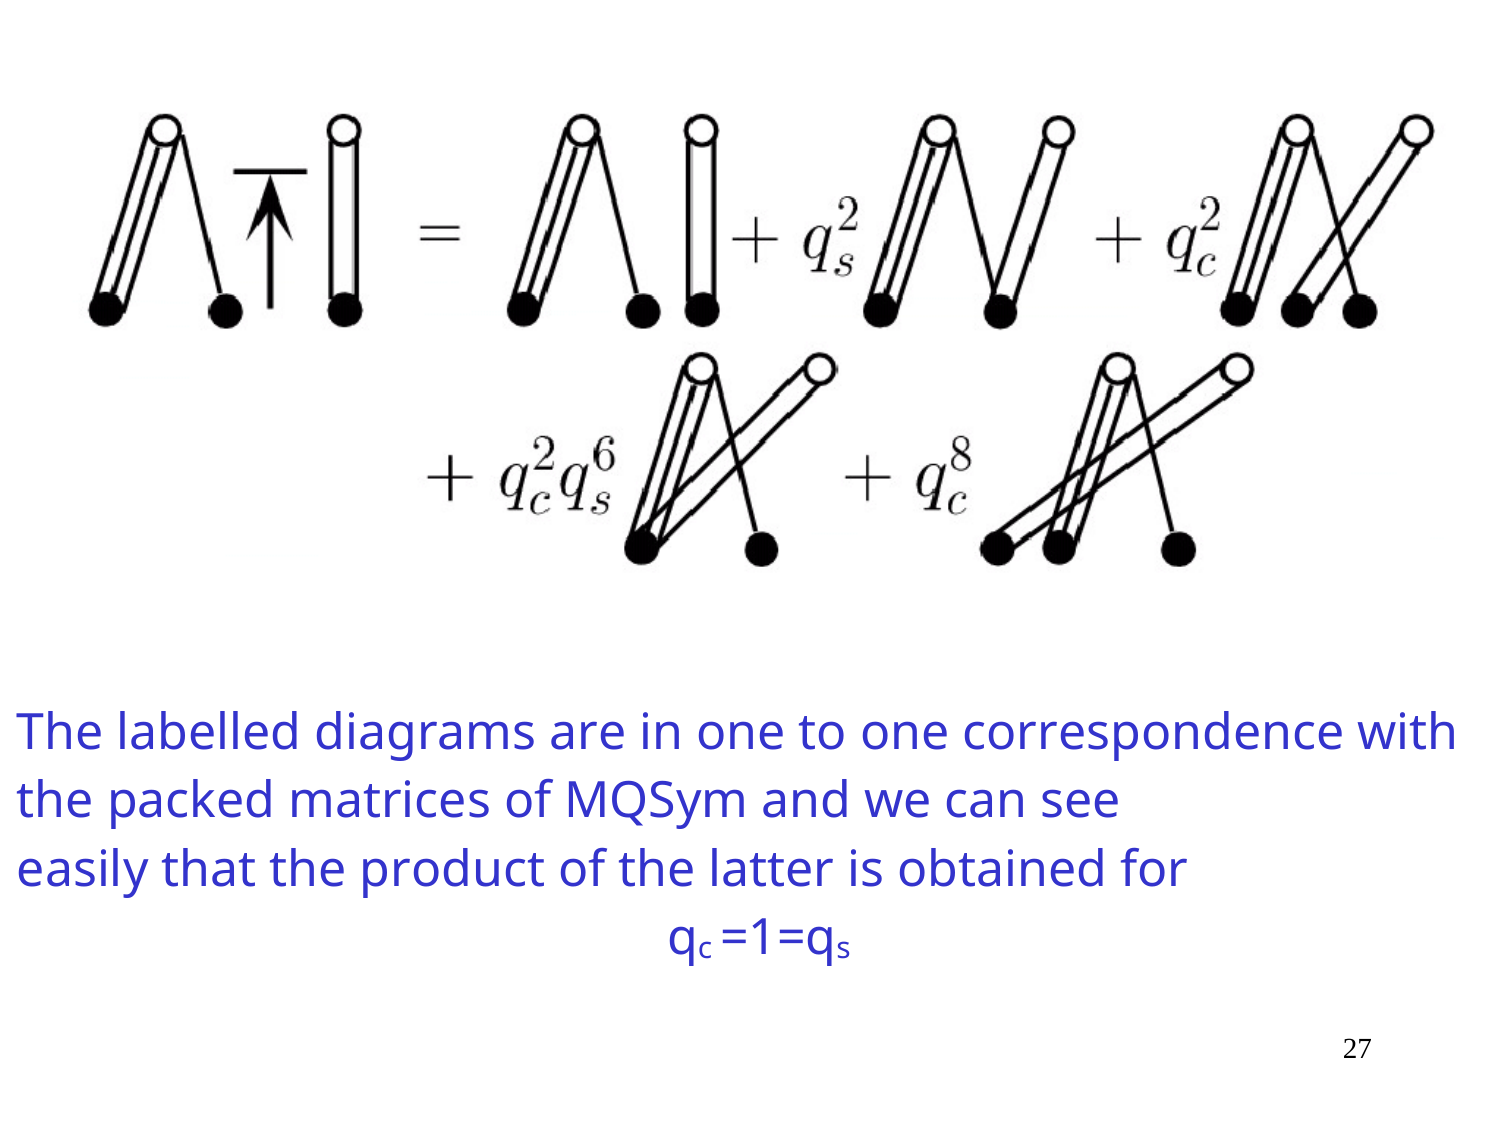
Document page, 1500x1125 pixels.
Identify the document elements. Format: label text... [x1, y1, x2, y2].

text_box The labelled diagrams are in one to one correspondence with the packed matrices of MQSym and we can see easily that the product of the latter is obtained for qc =1=qs [2, 688, 1500, 1005]
picture [3, 6, 1500, 625]
